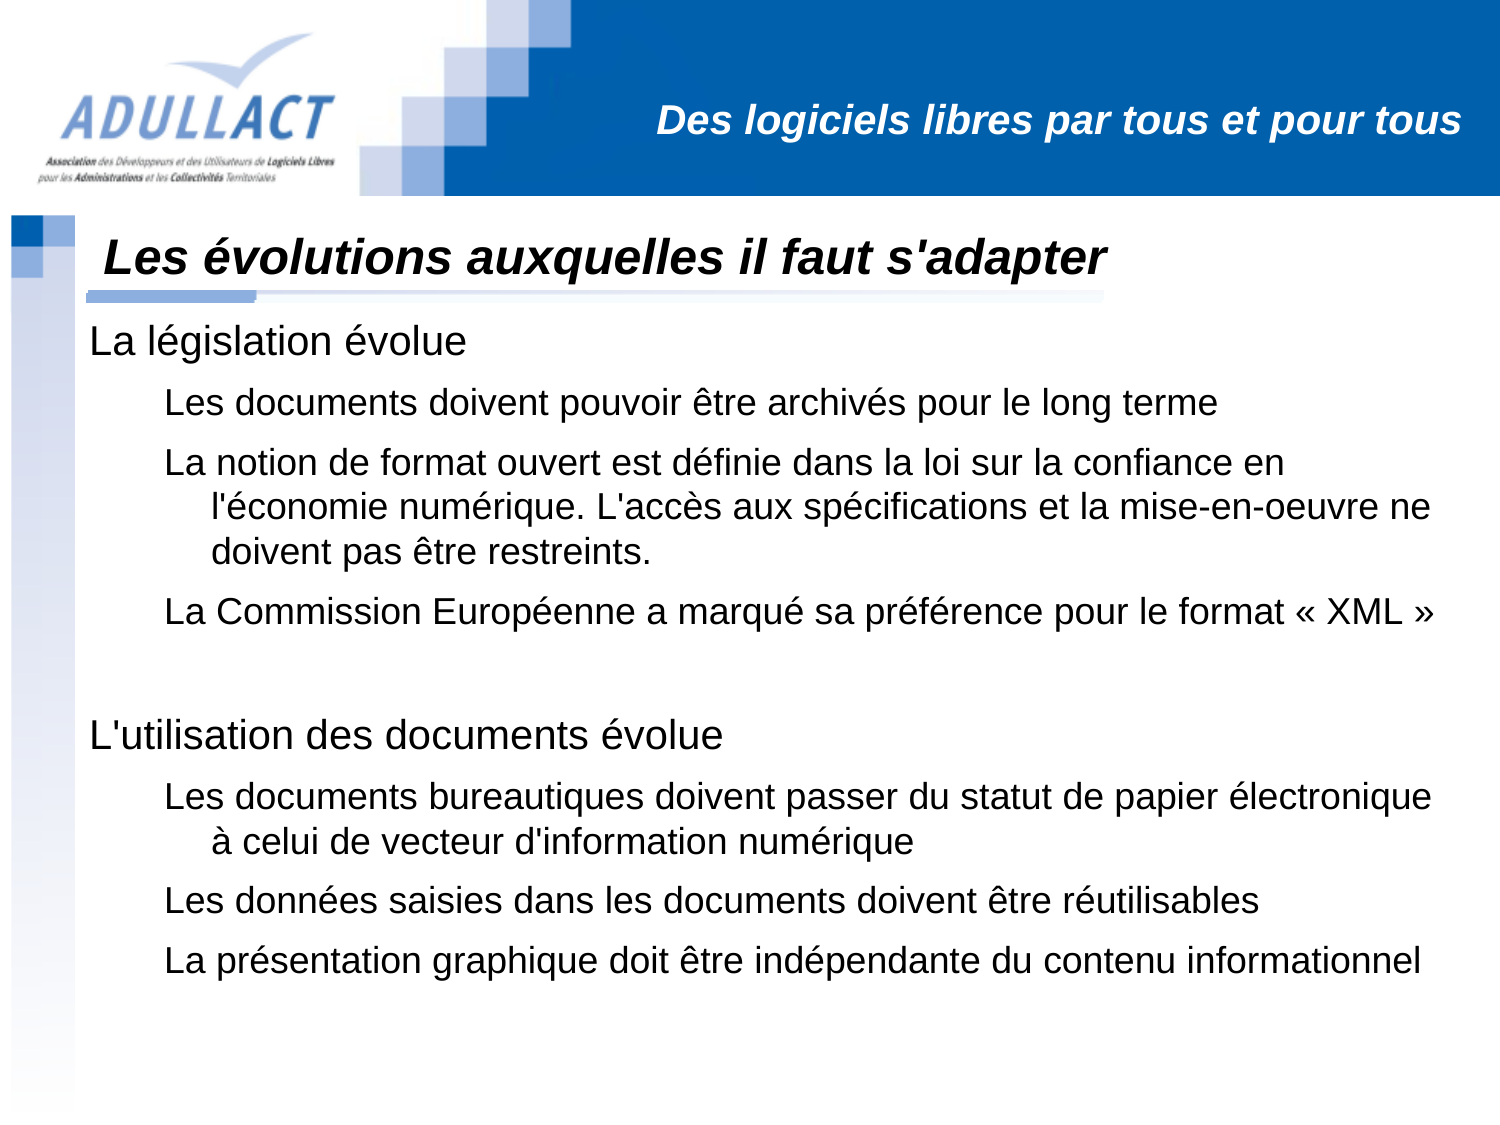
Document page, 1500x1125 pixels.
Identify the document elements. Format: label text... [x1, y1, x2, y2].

picture [10, 214, 75, 1113]
picture [86, 292, 1104, 303]
title Les évolutions auxquelles il faut s'adapter [88, 219, 1459, 292]
picture [356, 0, 1500, 196]
list La législation évolue Les documents doivent pouvoir être archivés pour le long terme La notion de format ouvert est définie dans la loi sur la confiance en l'économie numérique. L'accès aux spécifications et la mise-en-oeuvre ne doivent pas être restreints. La Commission Européenne a marqué sa préférence pour le format « XML » L'utilisation des documents évolue Les documents bureautiques doivent passer du statut de papier électronique à celui de vecteur d'information numérique Les données saisies dans les documents doivent être réutilisables La présentation graphique doit être indépendante du contenu informationnel [89, 314, 1458, 1125]
picture [31, 29, 346, 189]
